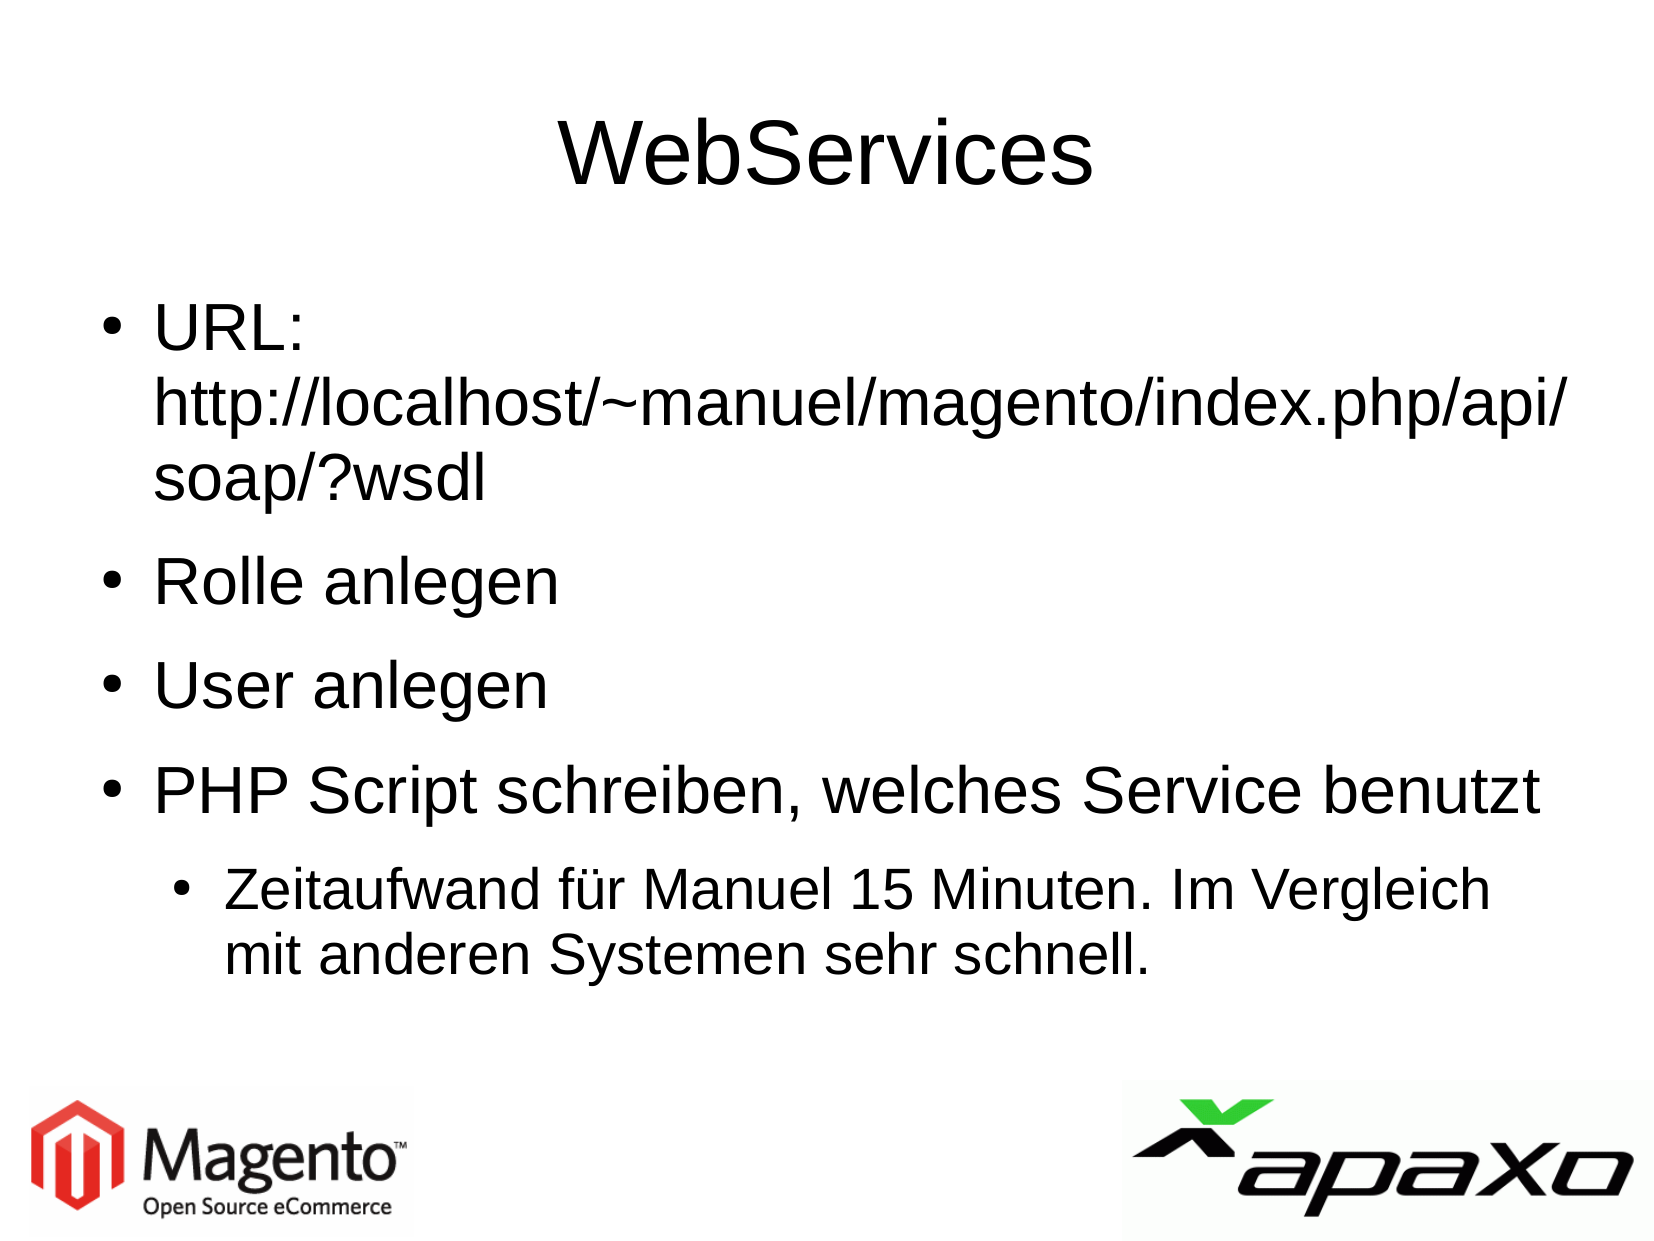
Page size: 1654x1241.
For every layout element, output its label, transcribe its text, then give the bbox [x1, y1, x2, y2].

title WebServices [82, 49, 1571, 257]
picture [1122, 1080, 1654, 1241]
list URL: http://localhost/~manuel/magento/index.php/api/soap/?wsdl Rolle anlegen User anlegen PHP Script schreiben, welches Service benutzt Zeitaufwand für Manuel 15 Minuten. Im Vergleich mit anderen Systemen sehr schnell. [82, 290, 1571, 1094]
picture [29, 1086, 414, 1237]
